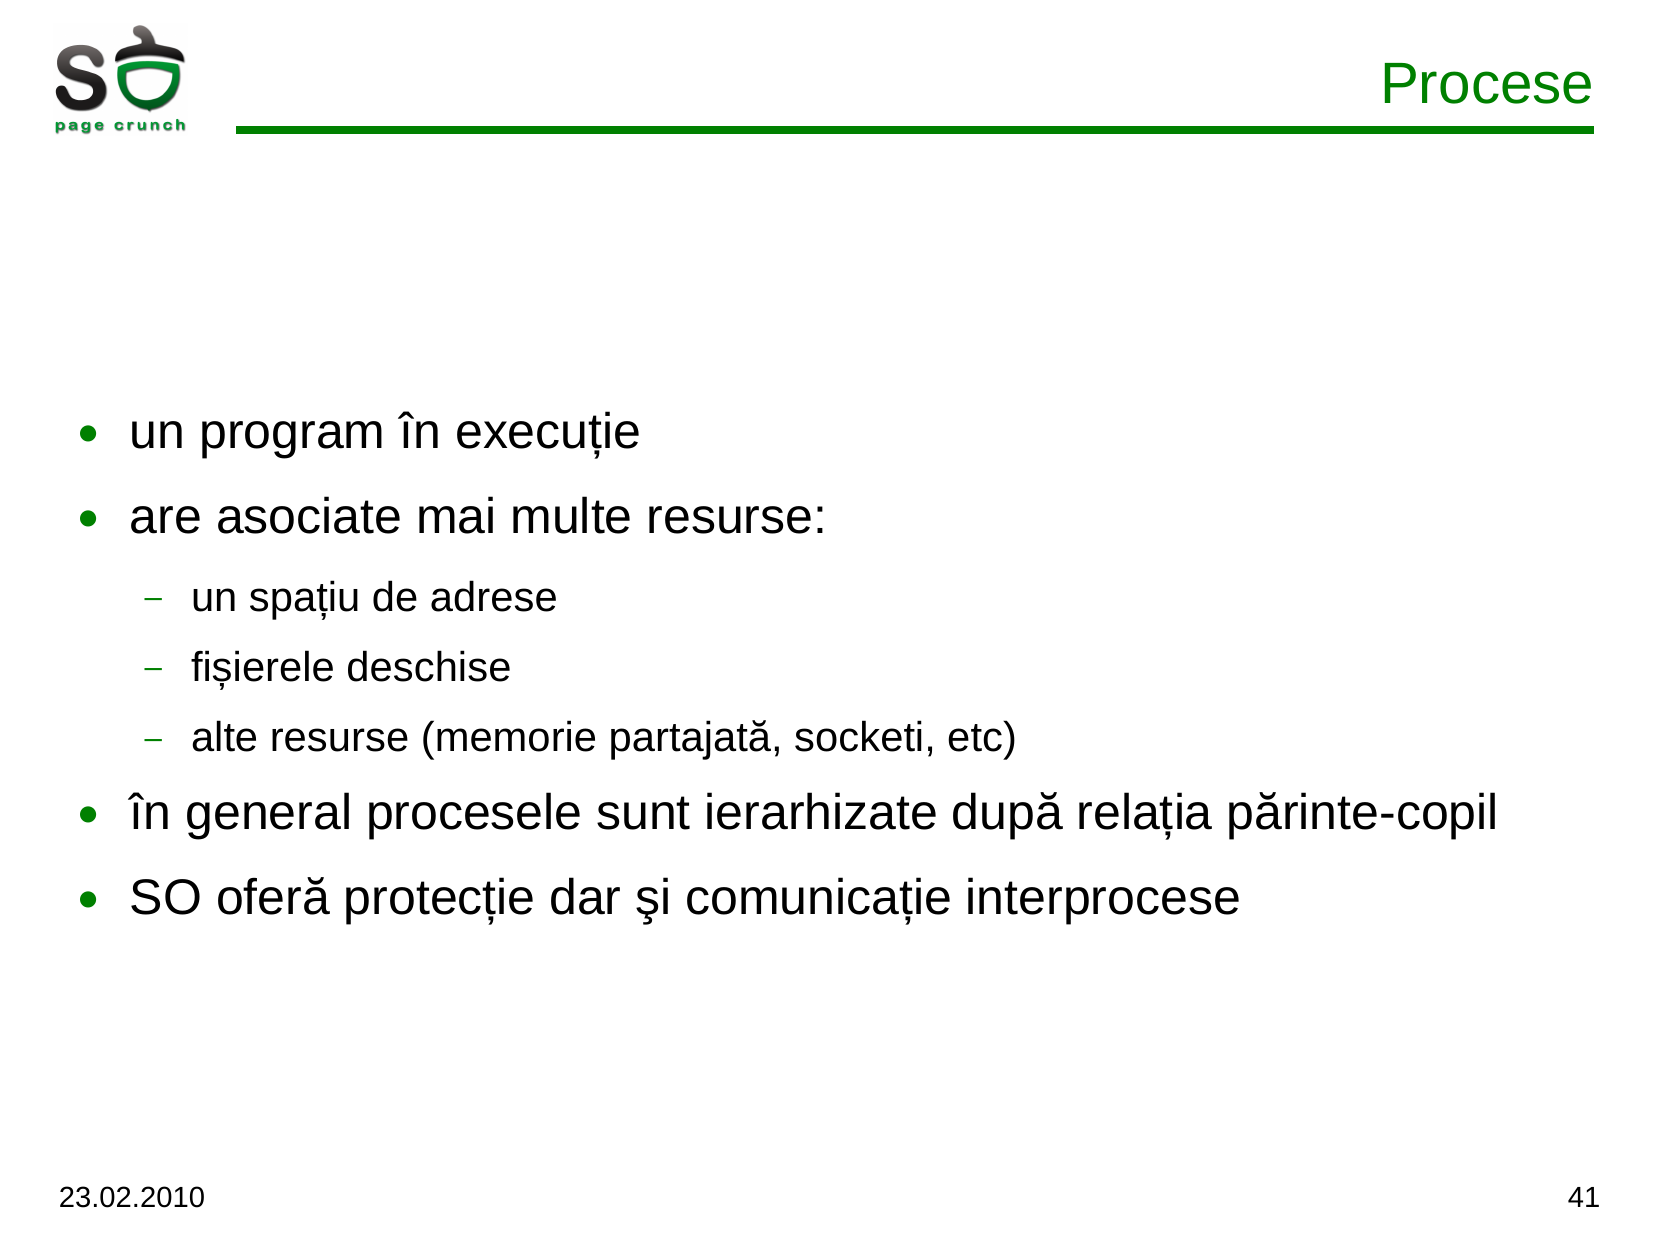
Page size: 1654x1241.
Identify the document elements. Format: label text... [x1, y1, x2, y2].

title Procese [236, 49, 1595, 119]
picture [53, 23, 188, 136]
list un program în execuție are asociate mai multe resurse: un spațiu de adrese fișierele deschise alte resurse (memorie partajată, socketi, etc) în general procesele sunt ierarhizate după relația părinte-copil SO oferă protecție dar şi comunicație interprocese [59, 177, 1595, 1152]
